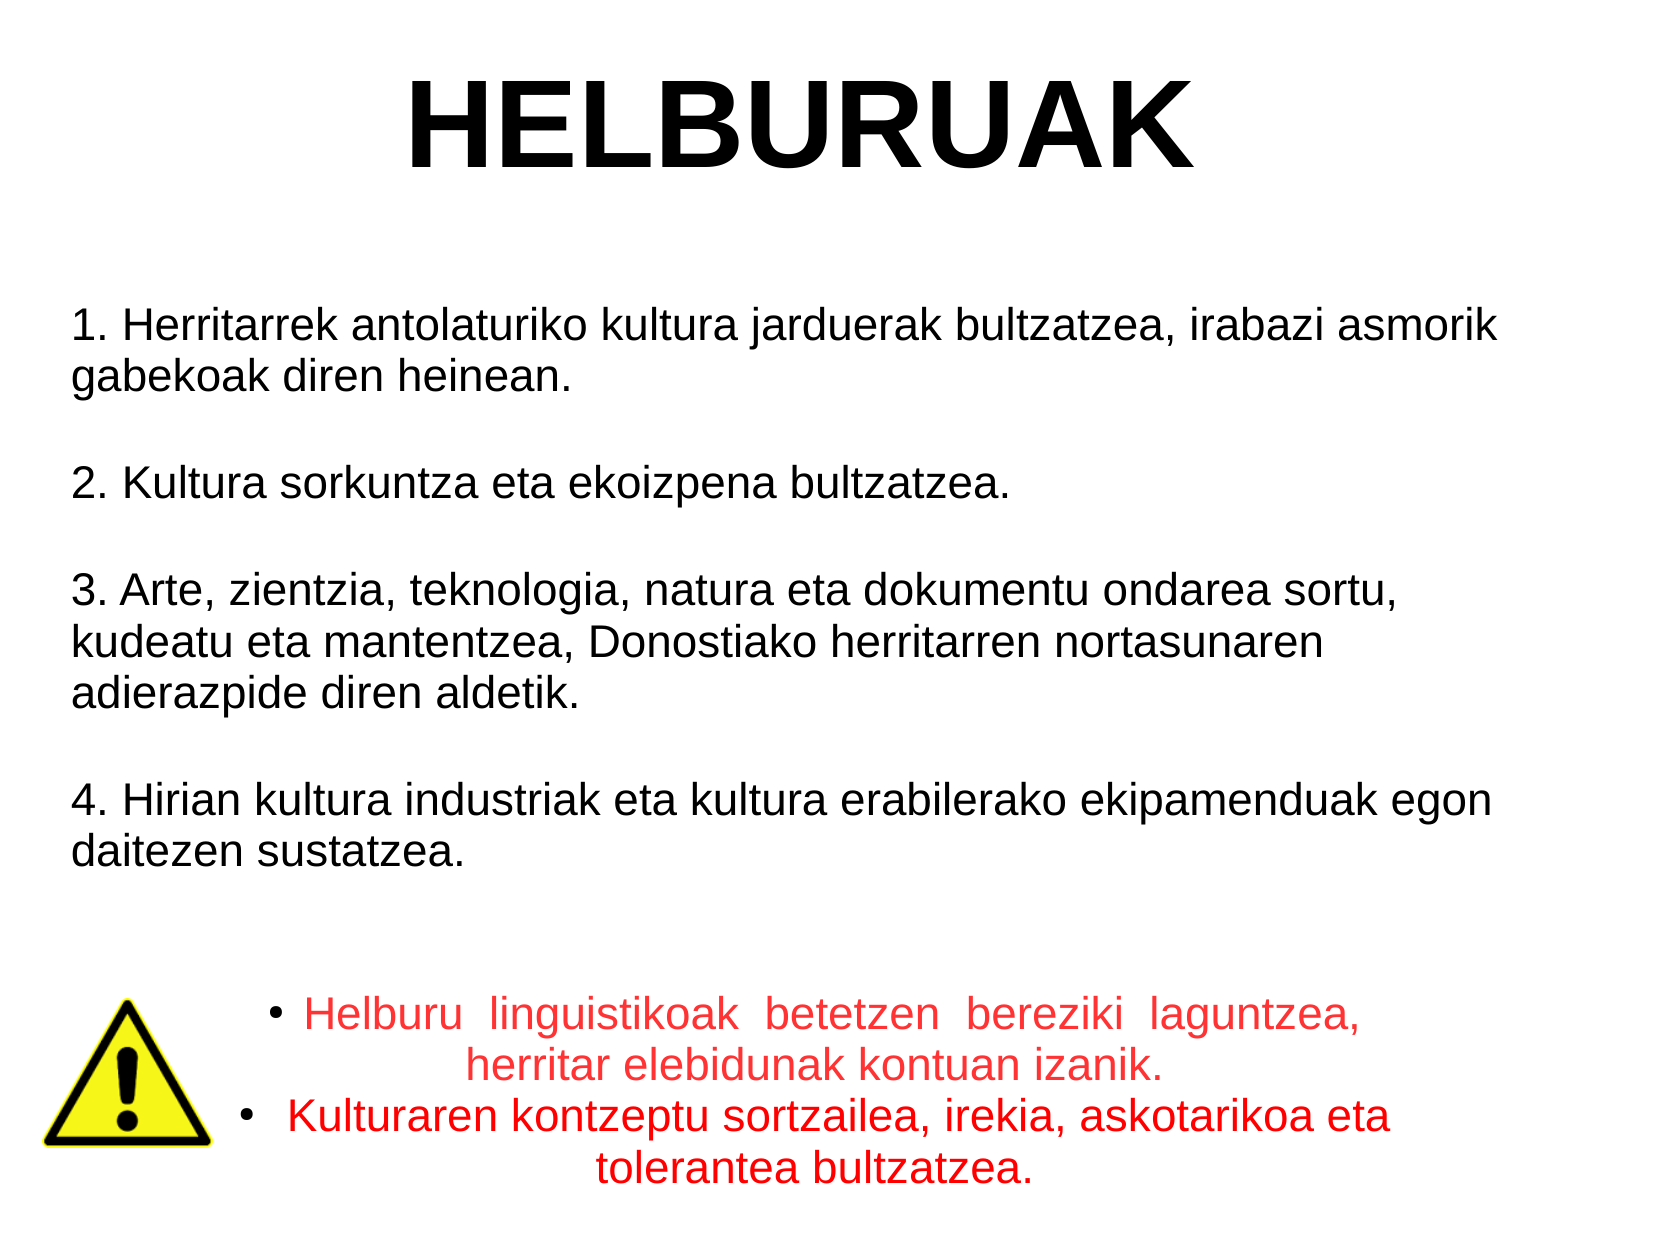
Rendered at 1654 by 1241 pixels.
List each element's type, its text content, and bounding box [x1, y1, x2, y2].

subtitle 1. Herritarrek antolaturiko kultura jarduerak bultzatzea, irabazi asmorik gabekoak diren heinean. 2. Kultura sorkuntza eta ekoizpena bultzatzea. 3. Arte, zientzia, teknologia, natura eta dokumentu ondarea sortu, kudeatu eta mantentzea, Donostiako herritarren nortasunaren adierazpide diren aldetik. 4. Hirian kultura industriak eta kultura erabilerako ekipamenduak egon daitezen sustatzea. Helburu linguistikoak betetzen bereziki laguntzea, herritar elebidunak kontuan izanik. Kulturaren kontzeptu sortzailea, irekia, askotarikoa eta tolerantea bultzatzea. [70, 243, 1559, 1241]
text_box HELBURUAK [389, 47, 1226, 202]
picture [42, 998, 213, 1148]
